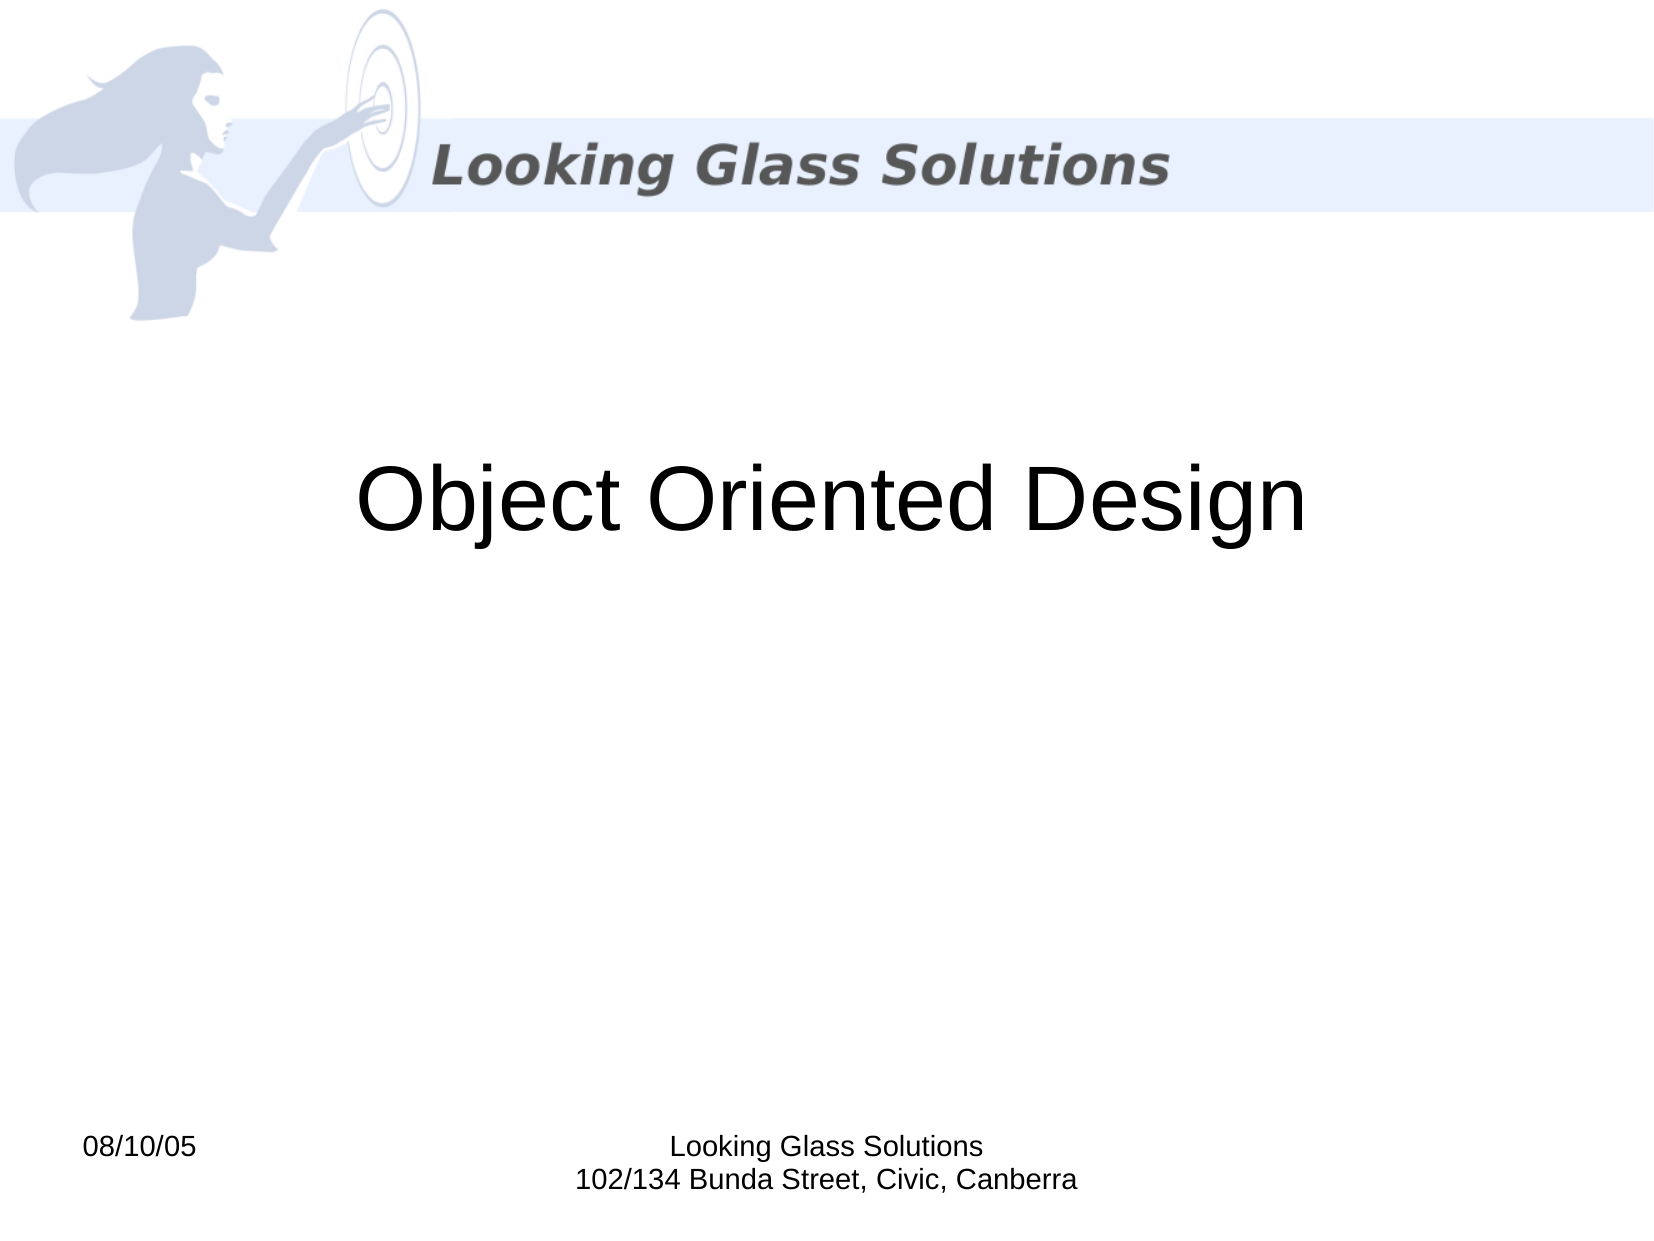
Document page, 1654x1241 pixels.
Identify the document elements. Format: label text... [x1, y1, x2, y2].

picture [0, 0, 1654, 325]
title Object Oriented Design [88, 395, 1577, 603]
